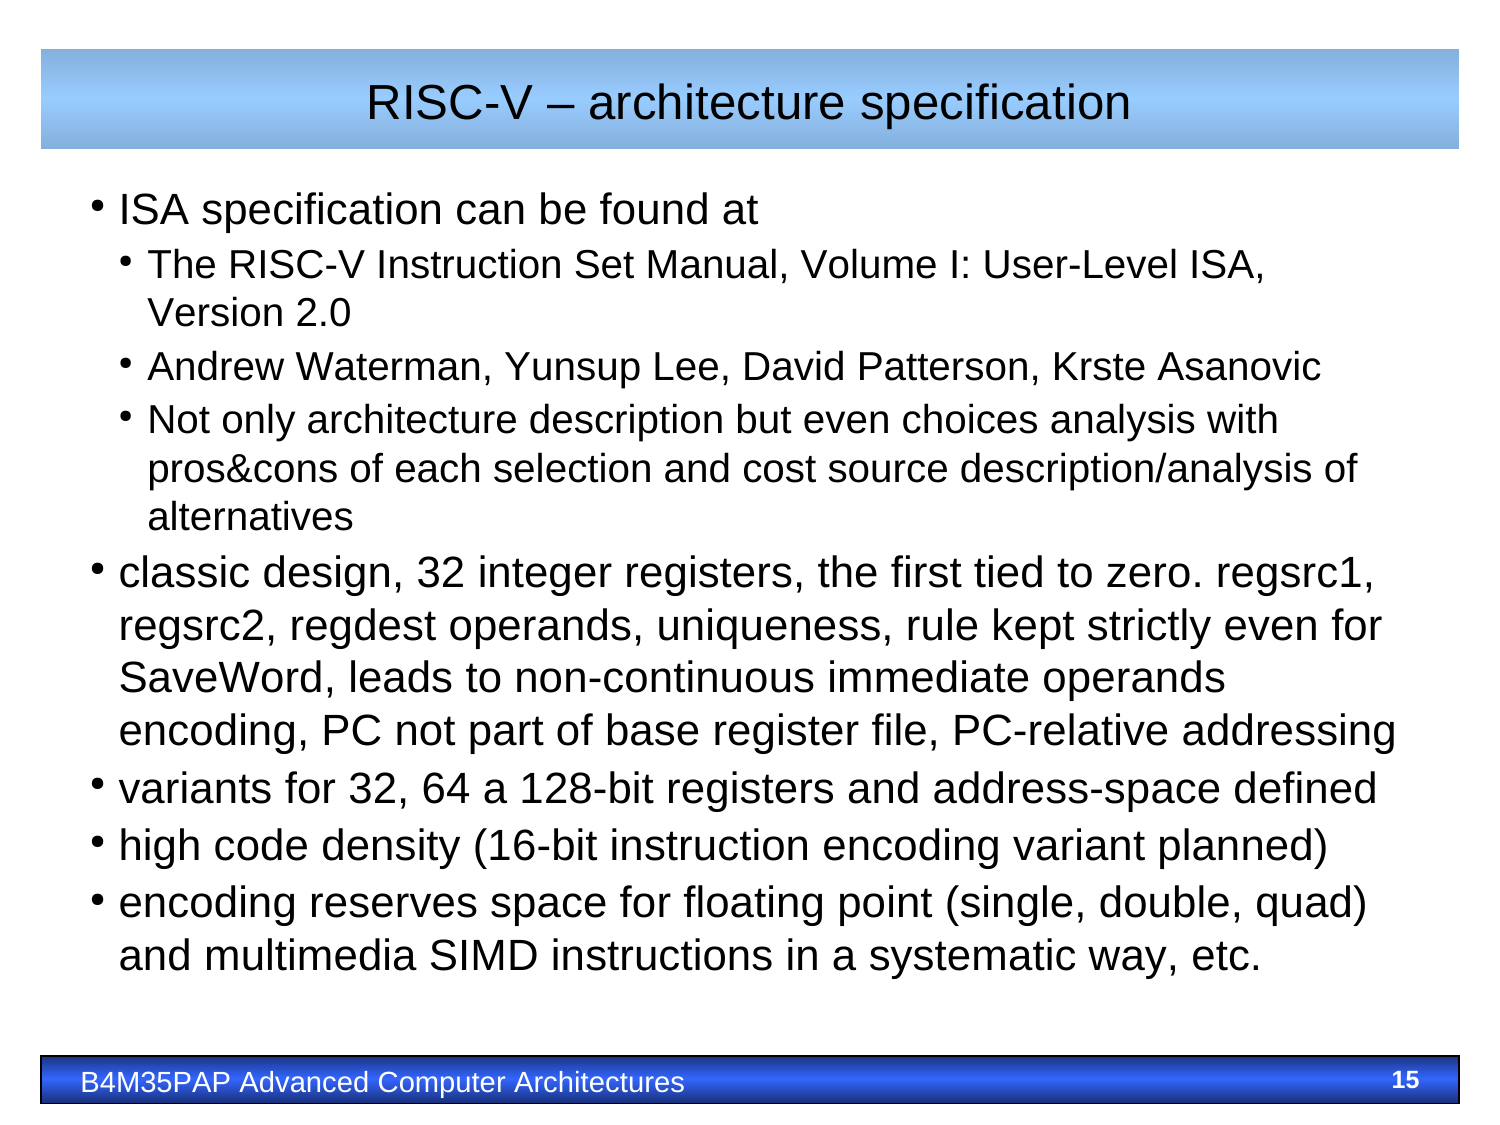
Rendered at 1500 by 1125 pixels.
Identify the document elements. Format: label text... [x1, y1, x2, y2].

title RISC-V – architecture specification [41, 49, 1459, 149]
list ISA specification can be found at The RISC-V Instruction Set Manual, Volume I: User-Level ISA, Version 2.0 Andrew Waterman, Yunsup Lee, David Patterson, Krste Asanovic Not only architecture description but even choices analysis with pros&cons of each selection and cost source description/analysis of alternatives classic design, 32 integer registers, the first tied to zero. regsrc1, regsrc2, regdest operands, uniqueness, rule kept strictly even for SaveWord, leads to non-continuous immediate operands encoding, PC not part of base register file, PC-relative addressing variants for 32, 64 a 128-bit registers and address-space defined high code density (16-bit instruction encoding variant planned) encoding reserves space for floating point (single, double, quad) and multimedia SIMD instructions in a systematic way, etc. [75, 172, 1426, 1013]
